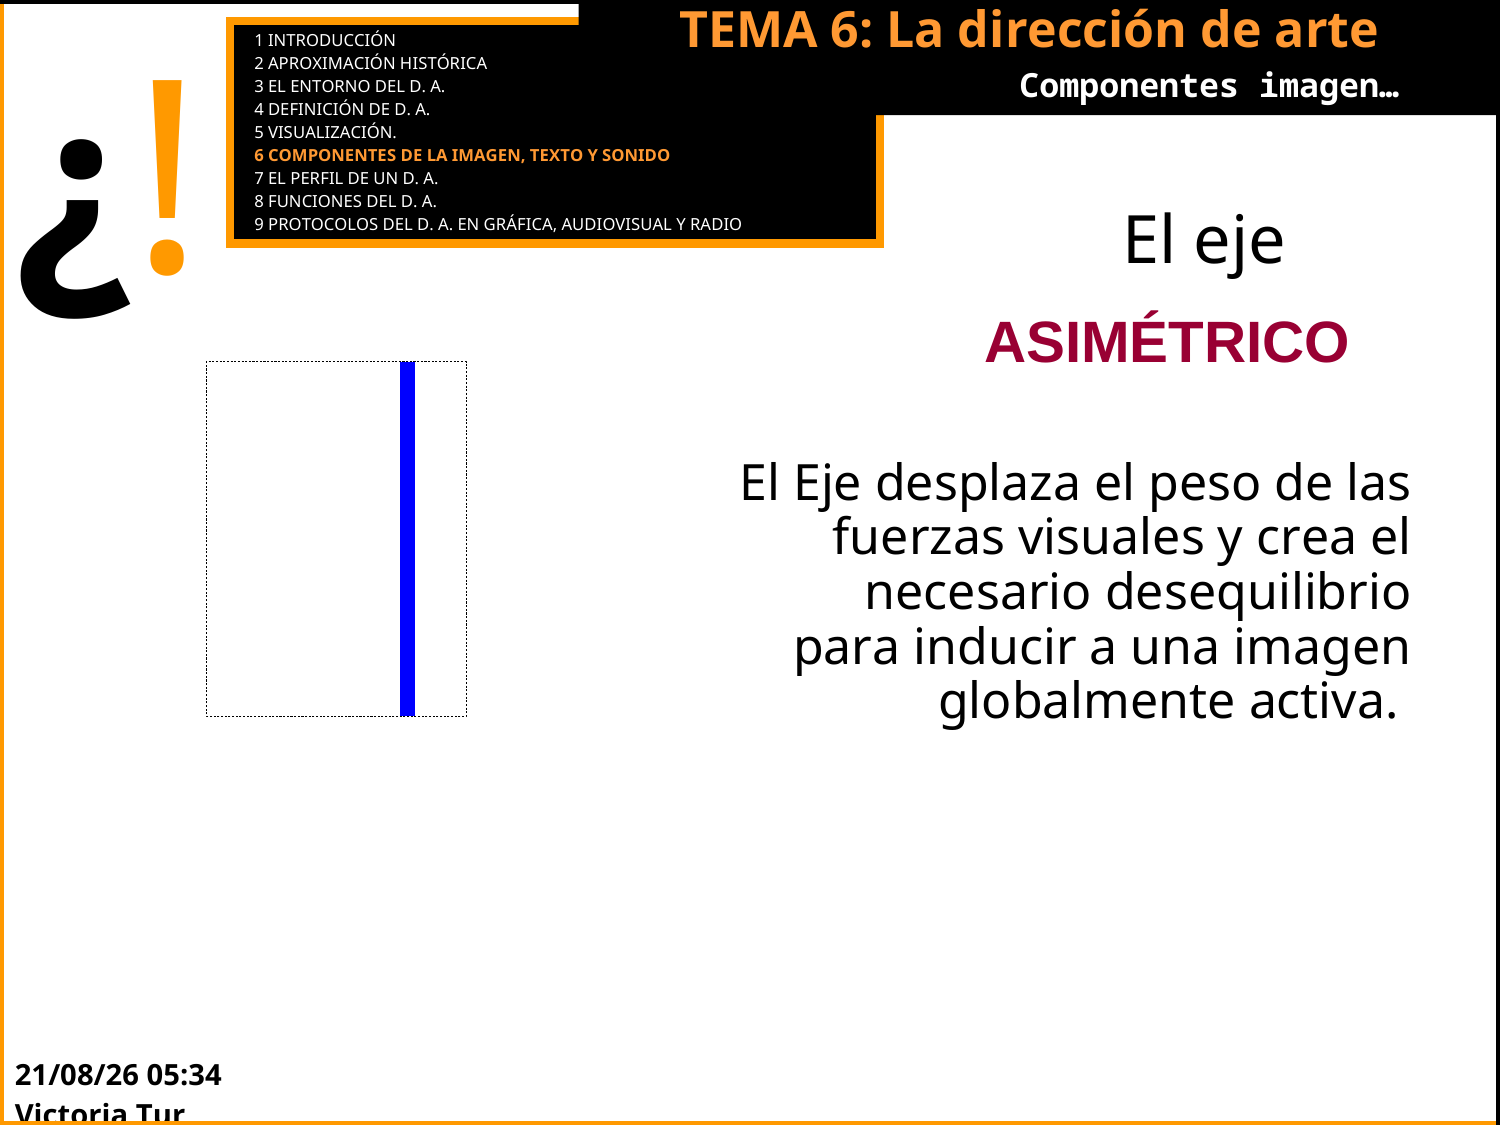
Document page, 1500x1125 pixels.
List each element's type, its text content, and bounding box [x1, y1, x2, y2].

text_box TEMA 6: La dirección de arte Componentes imagen… [578, 0, 1500, 116]
text_box El eje [986, 184, 1424, 291]
text_box [206, 361, 467, 717]
list El Eje desplaza el peso de las fuerzas visuales y crea el necesario desequilibrio para inducir a una imagen globalmente activa. [692, 449, 1427, 998]
text_box 1 INTRODUCCIÓN 2 APROXIMACIÓN HISTÓRICA 3 EL ENTORNO DEL D. A. 4 DEFINICIÓN DE D. A. 5 VISUALIZACIÓN. 6 COMPONENTES DE LA IMAGEN, TEXTO Y SONIDO 7 EL PERFIL DE UN D. A. 8 FUNCIONES DEL D. A. 9 PROTOCOLOS DEL D. A. EN GRÁFICA, AUDIOVISUAL Y RADIO [230, 20, 880, 244]
text_box ASIMÉTRICO [761, 302, 1365, 384]
